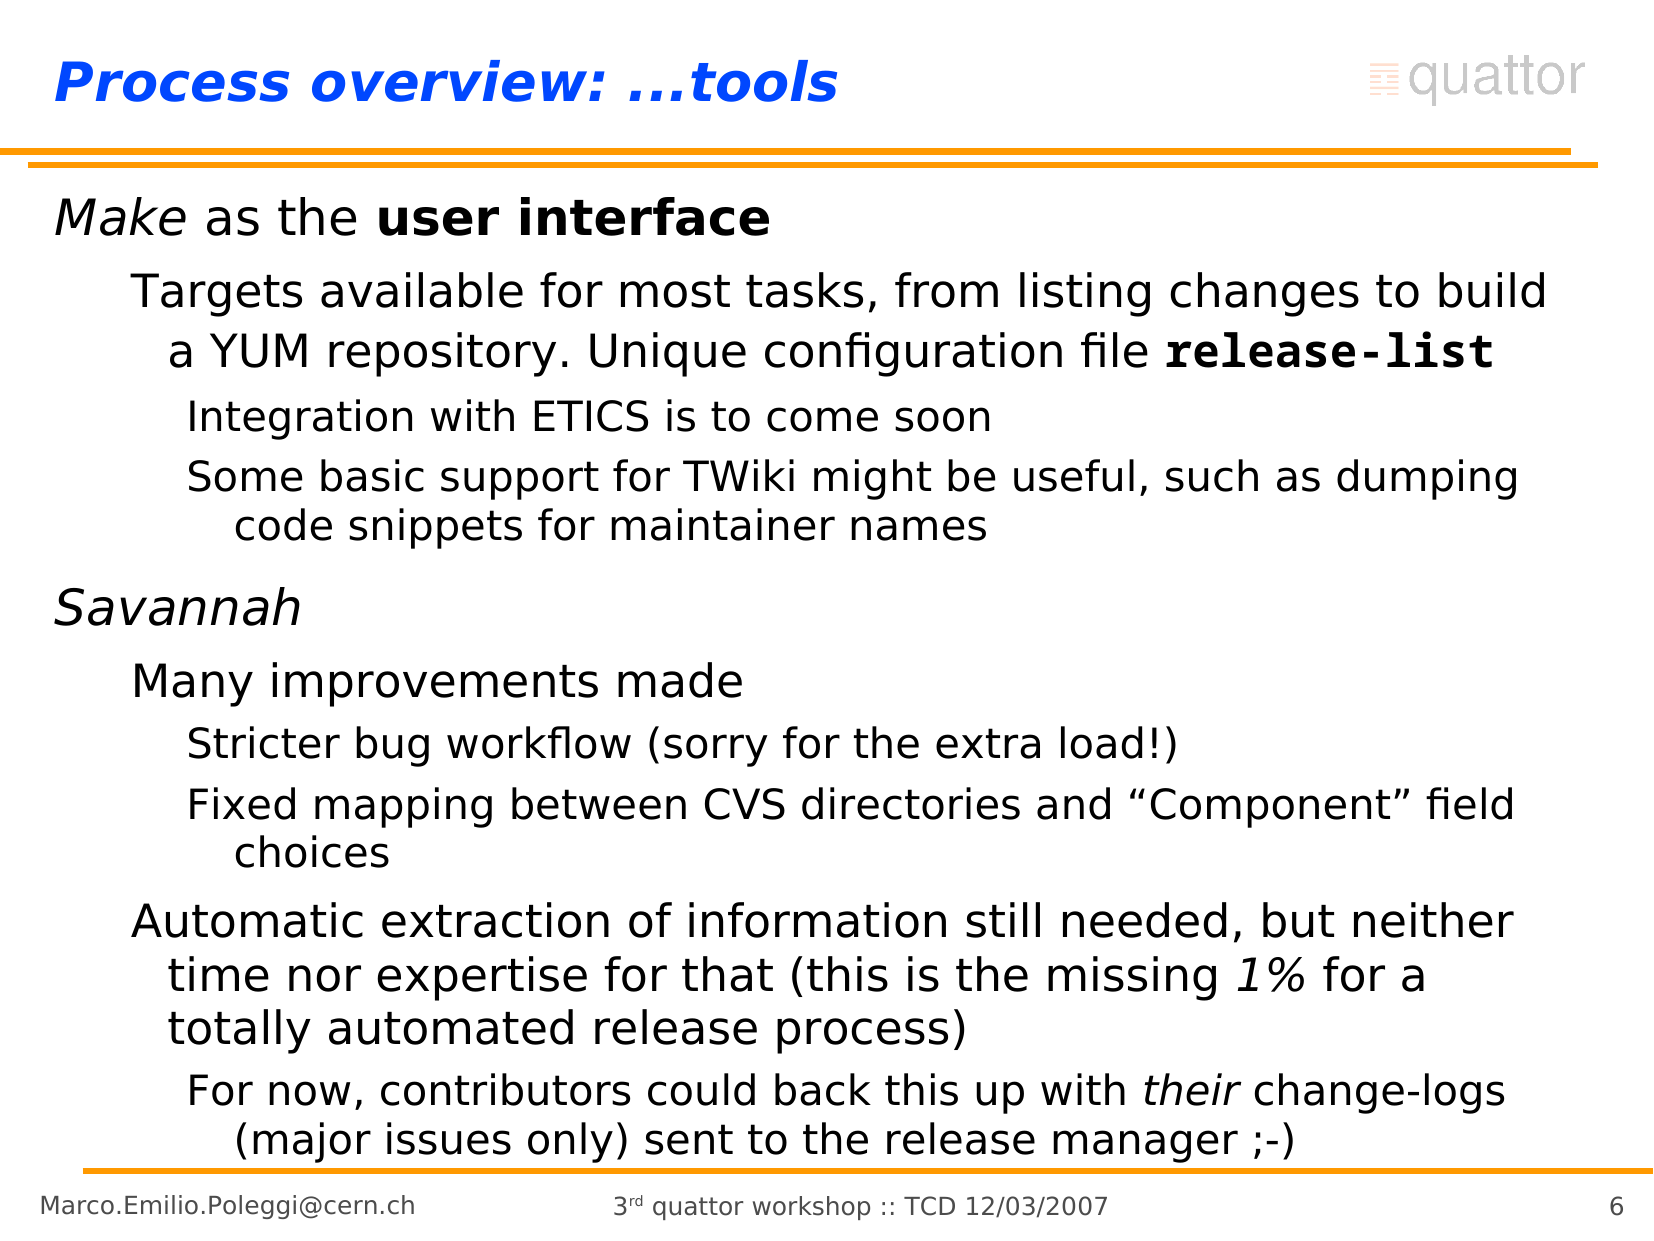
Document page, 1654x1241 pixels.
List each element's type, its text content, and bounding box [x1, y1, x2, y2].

list Make as the user interface Targets available for most tasks, from listing changes to build a YUM repository. Unique configuration file release-list Integration with ETICS is to come soon Some basic support for TWiki might be useful, such as dumping code snippets for maintainer names Savannah Many improvements made Stricter bug workflow (sorry for the extra load!) Fixed mapping between CVS directories and “Component” field choices Automatic extraction of information still needed, but neither time nor expertise for that (this is the missing 1% for a totally automated release process) For now, contributors could back this up with their change-logs (major issues only) sent to the release manager ;-) [55, 188, 1582, 1159]
title Process overview: ...tools [55, 48, 1241, 116]
